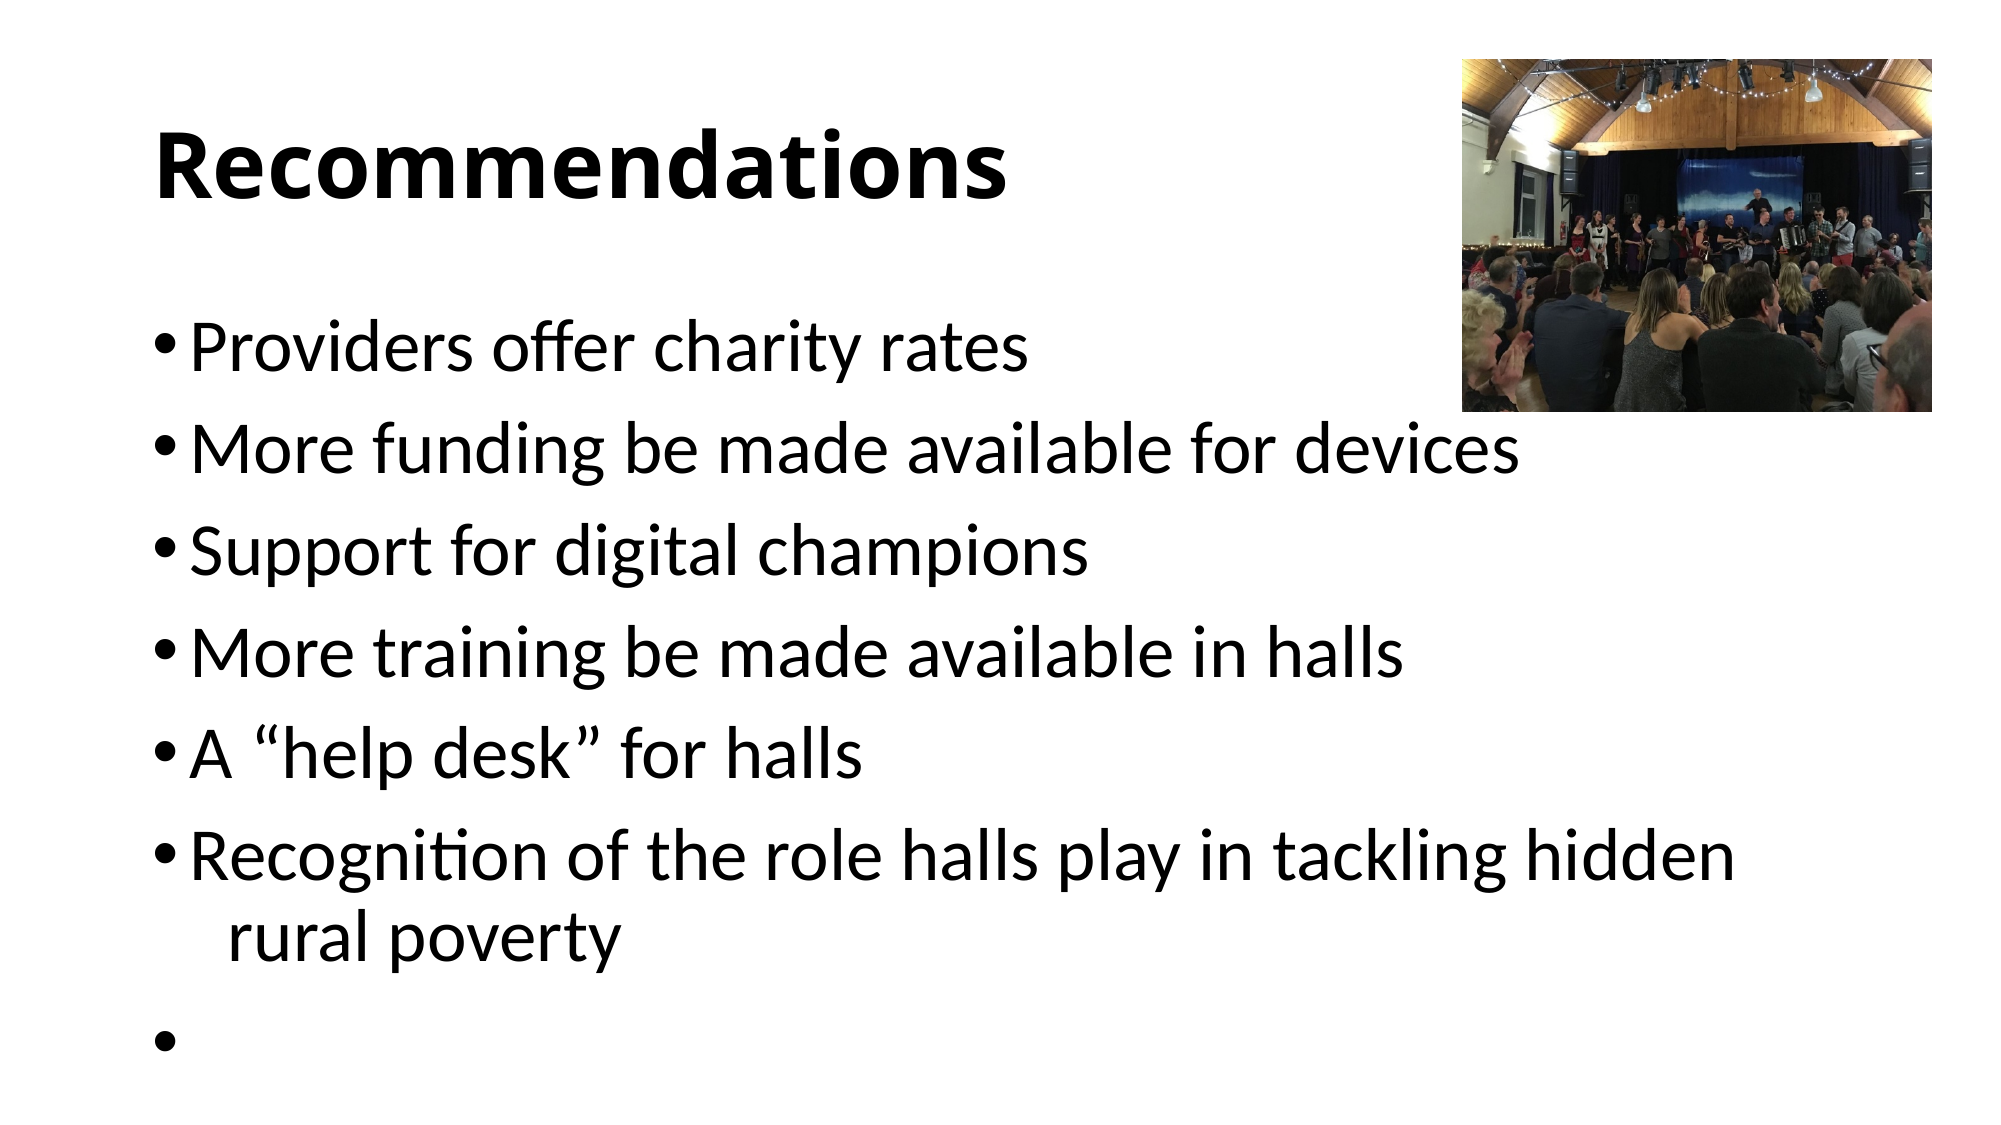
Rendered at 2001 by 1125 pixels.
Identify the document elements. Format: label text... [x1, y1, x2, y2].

title Recommendations [137, 59, 1462, 278]
list Providers offer charity rates More funding be made available for devices Support for digital champions More training be made available in halls A “help desk” for halls Recognition of the role halls play in tackling hidden rural poverty [137, 299, 1863, 1014]
picture [1462, 59, 1932, 412]
